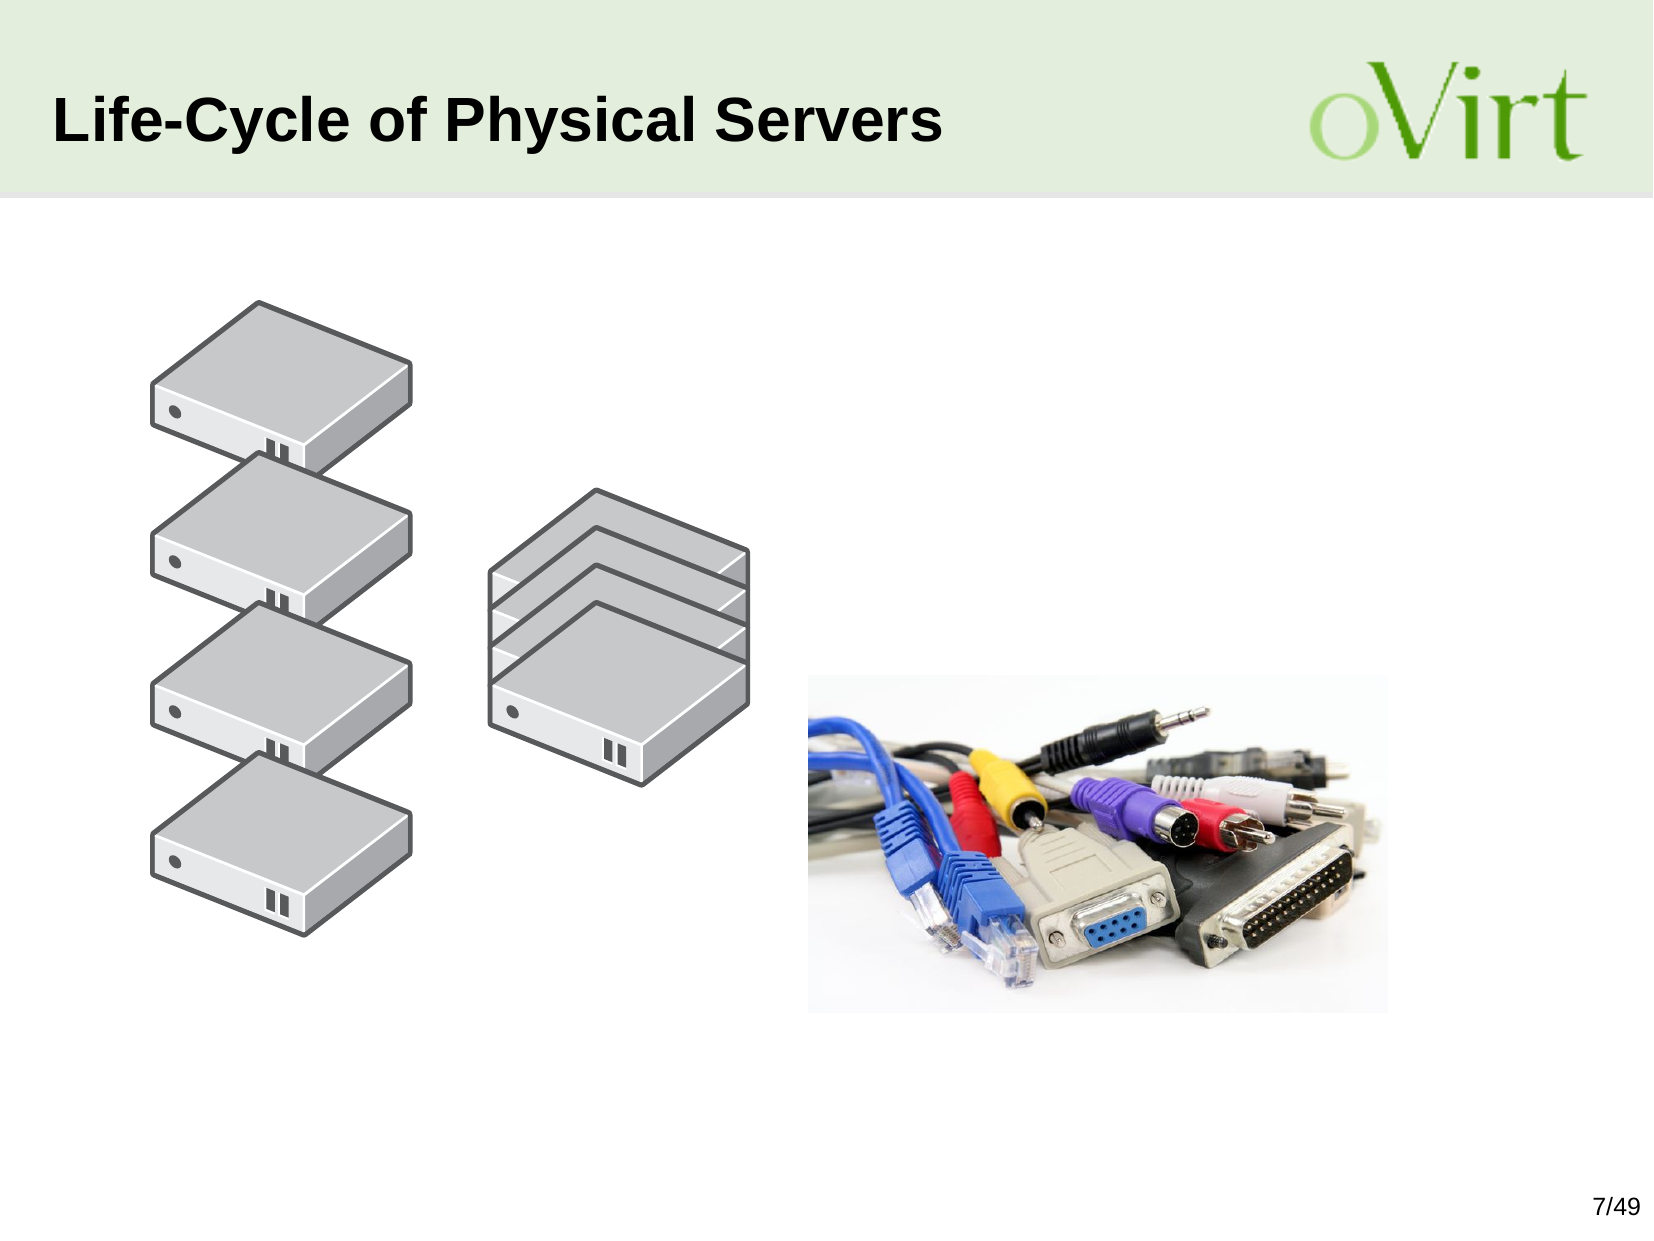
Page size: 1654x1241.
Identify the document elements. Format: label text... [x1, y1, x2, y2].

picture [487, 487, 751, 788]
title Life-Cycle of Physical Servers [52, 14, 1330, 154]
picture [150, 300, 413, 938]
picture [1289, 36, 1613, 181]
picture [808, 675, 1388, 1013]
